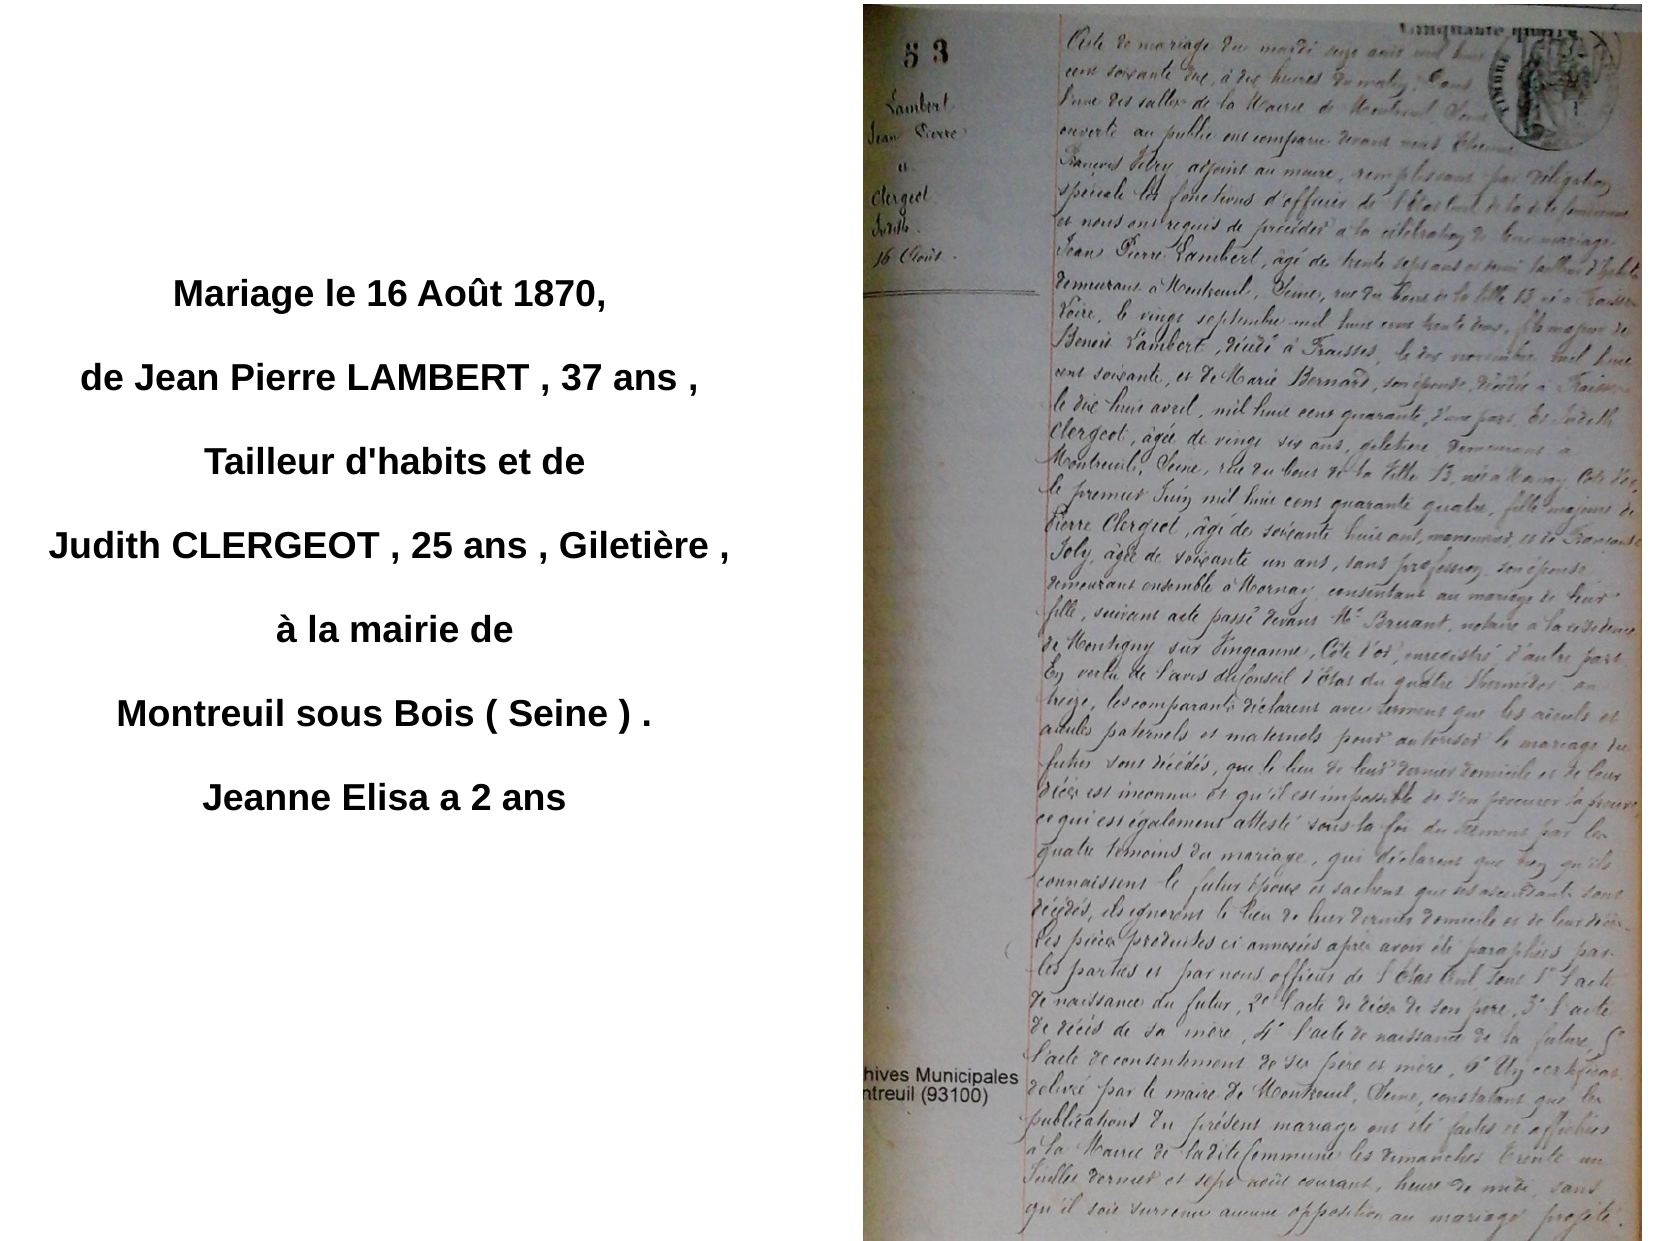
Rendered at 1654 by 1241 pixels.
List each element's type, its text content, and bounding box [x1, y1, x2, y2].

title Mariage le 16 Août 1870, de Jean Pierre LAMBERT , 37 ans , Tailleur d'habits et de Judith CLERGEOT , 25 ans , Giletière , à la mairie de Montreuil sous Bois ( Seine ) . Jeanne Elisa a 2 ans [23, 264, 756, 827]
picture [863, 4, 1642, 1241]
